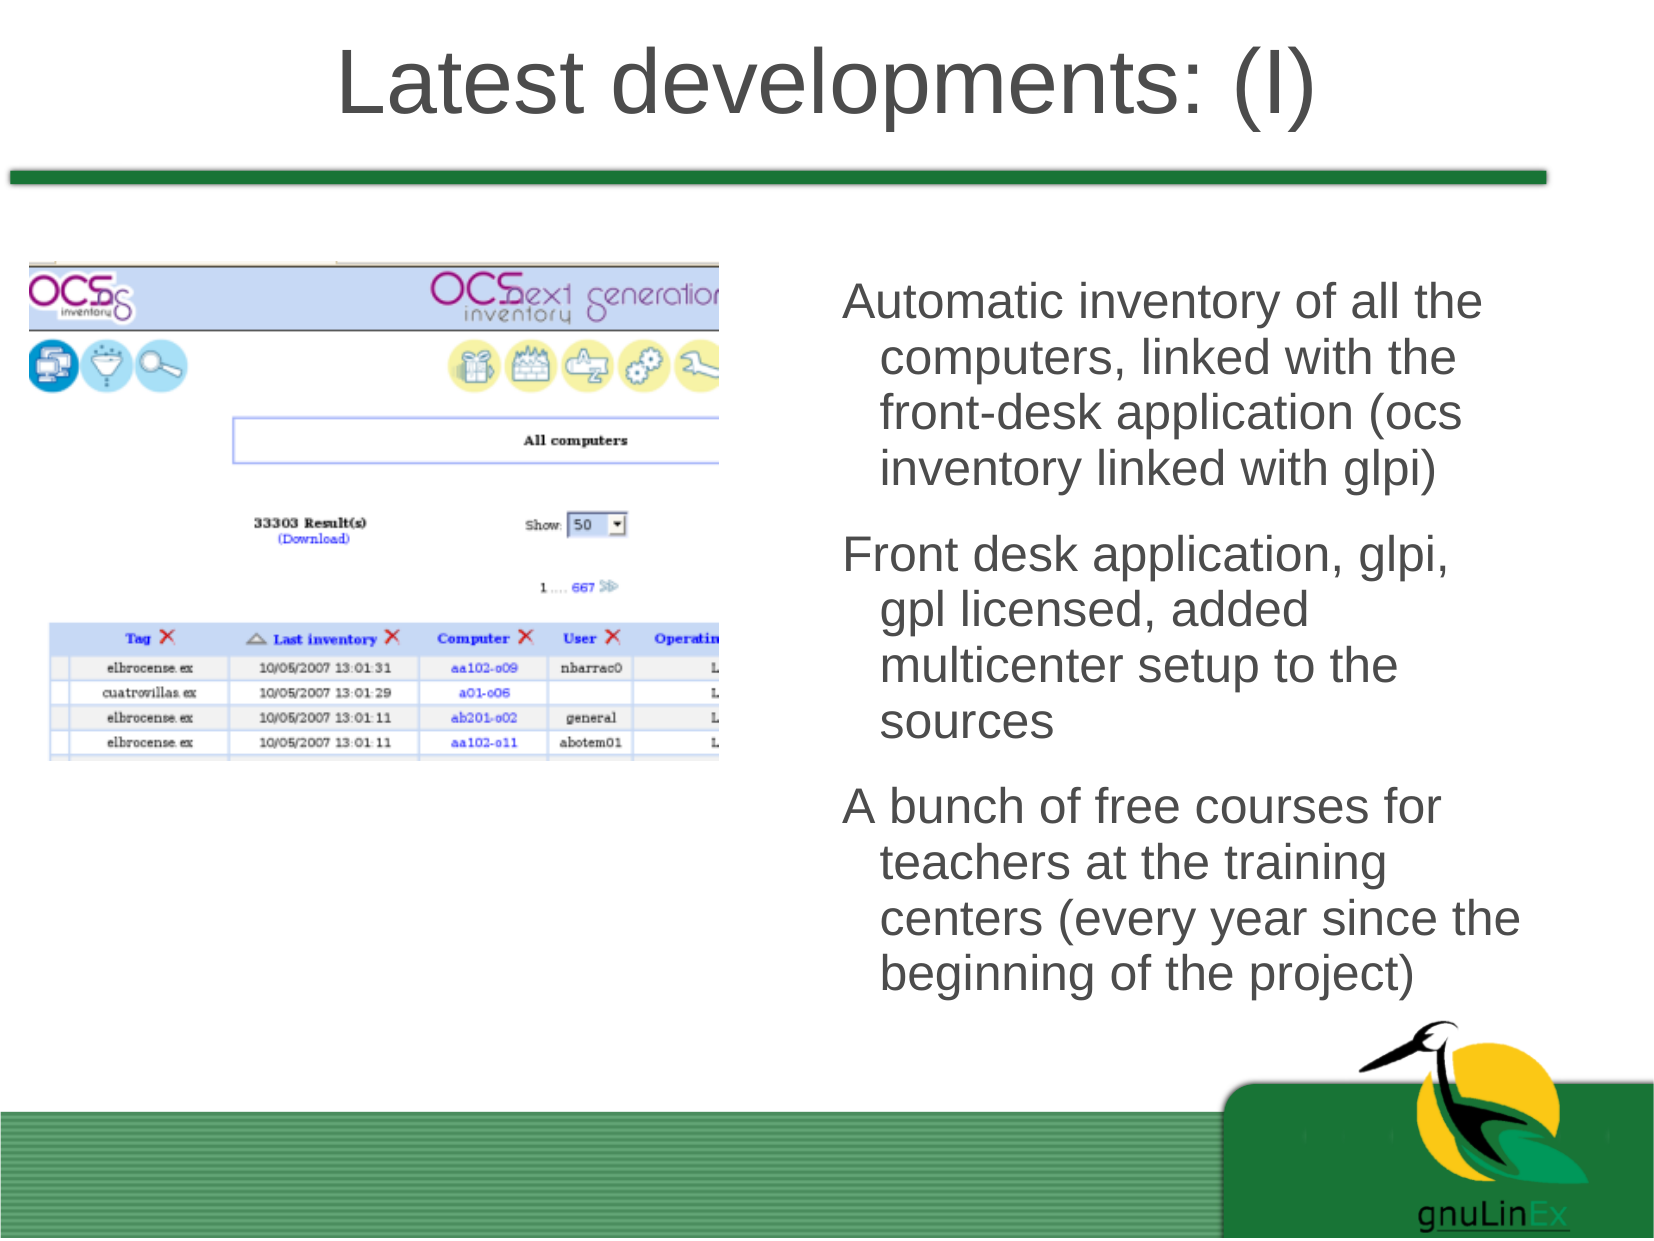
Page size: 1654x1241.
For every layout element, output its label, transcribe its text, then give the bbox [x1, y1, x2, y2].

picture [0, 0, 1654, 1238]
list Automatic inventory of all the computers, linked with the front-desk application (ocs inventory linked with glpi) Front desk application, glpi, gpl licensed, added multicenter setup to the sources A bunch of free courses for teachers at the training centers (every year since the beginning of the project) [767, 273, 1524, 1077]
title Latest developments: (I) [121, 0, 1534, 164]
